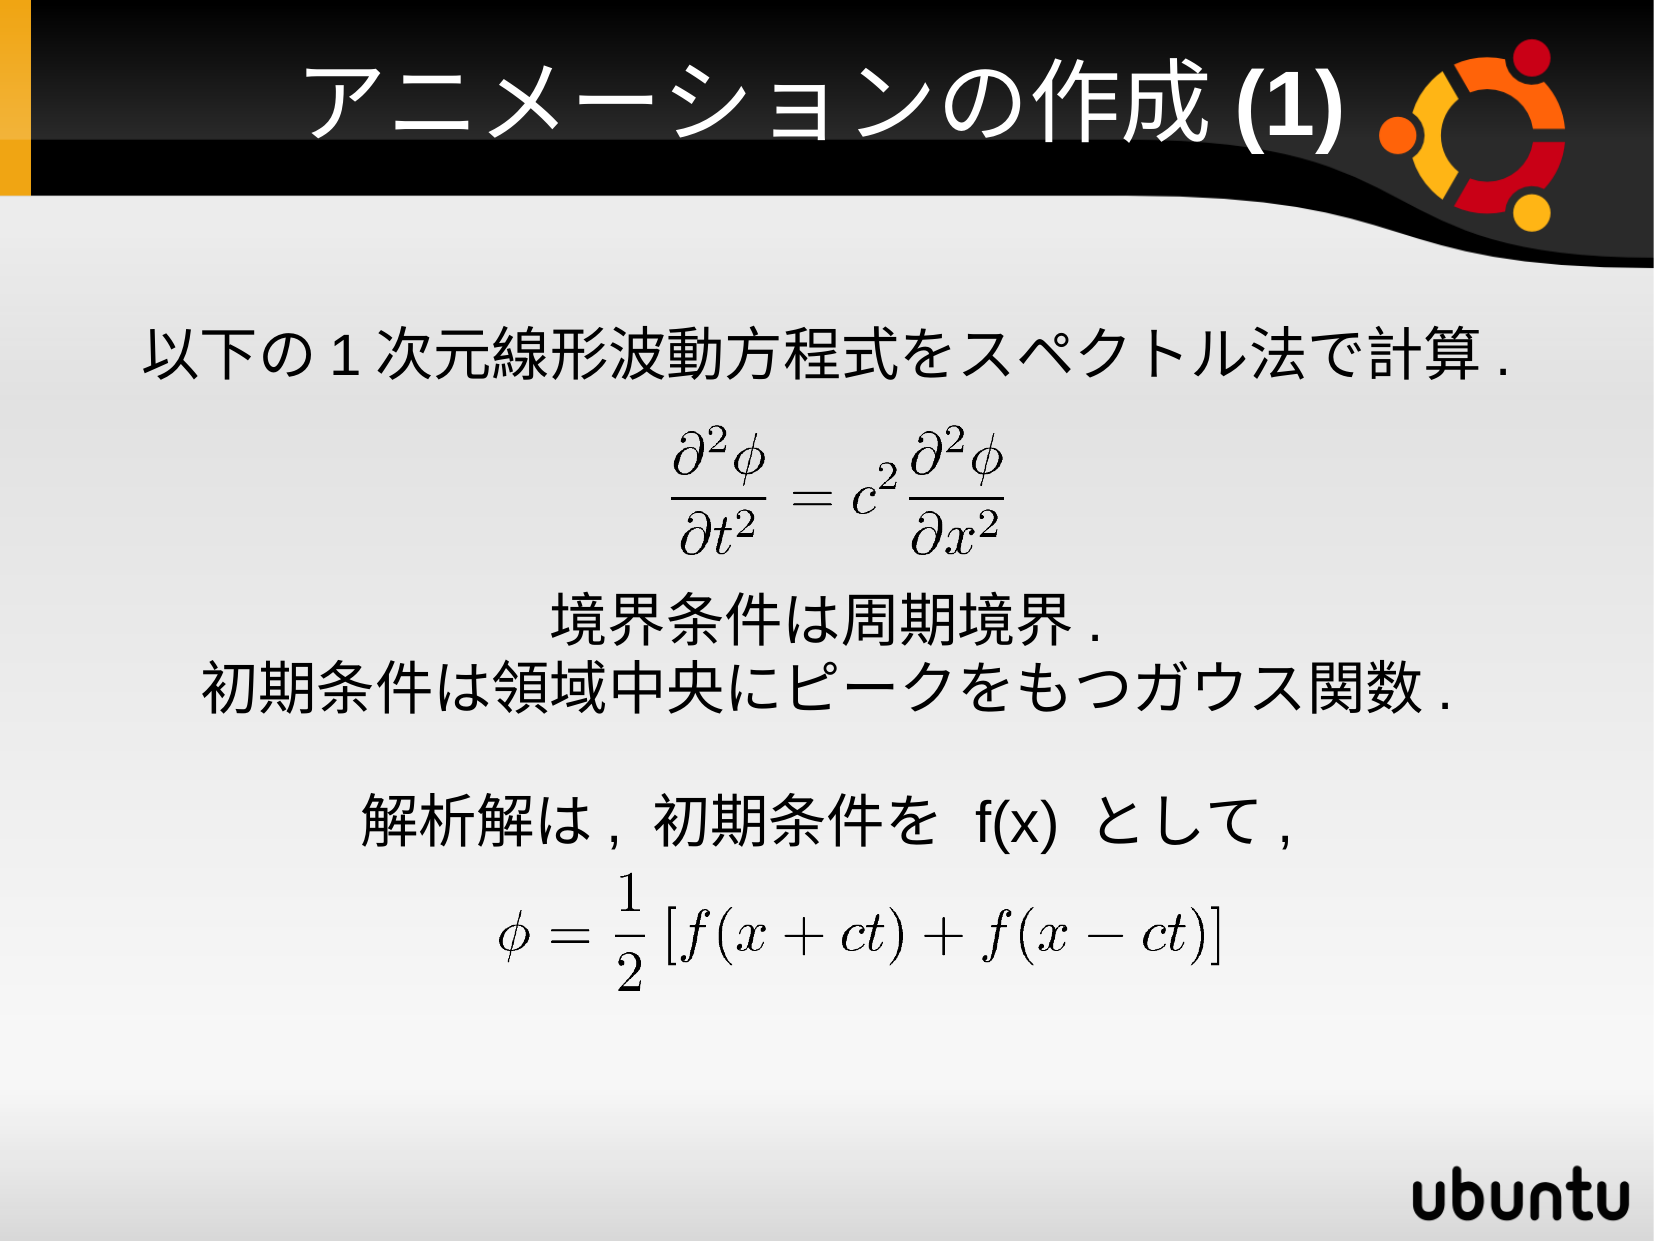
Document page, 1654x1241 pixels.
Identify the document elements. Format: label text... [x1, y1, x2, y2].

title アニメーションの作成(1) [76, 7, 1565, 200]
text_box 境界条件は周期境界. 初期条件は領域中央にピークをもつガウス関数. 解析解は, 初期条件を f(x) として, [82, 576, 1571, 868]
picture [0, 0, 1654, 1241]
subtitle 以下の1次元線形波動方程式をスペクトル法で計算. [82, 297, 1571, 414]
